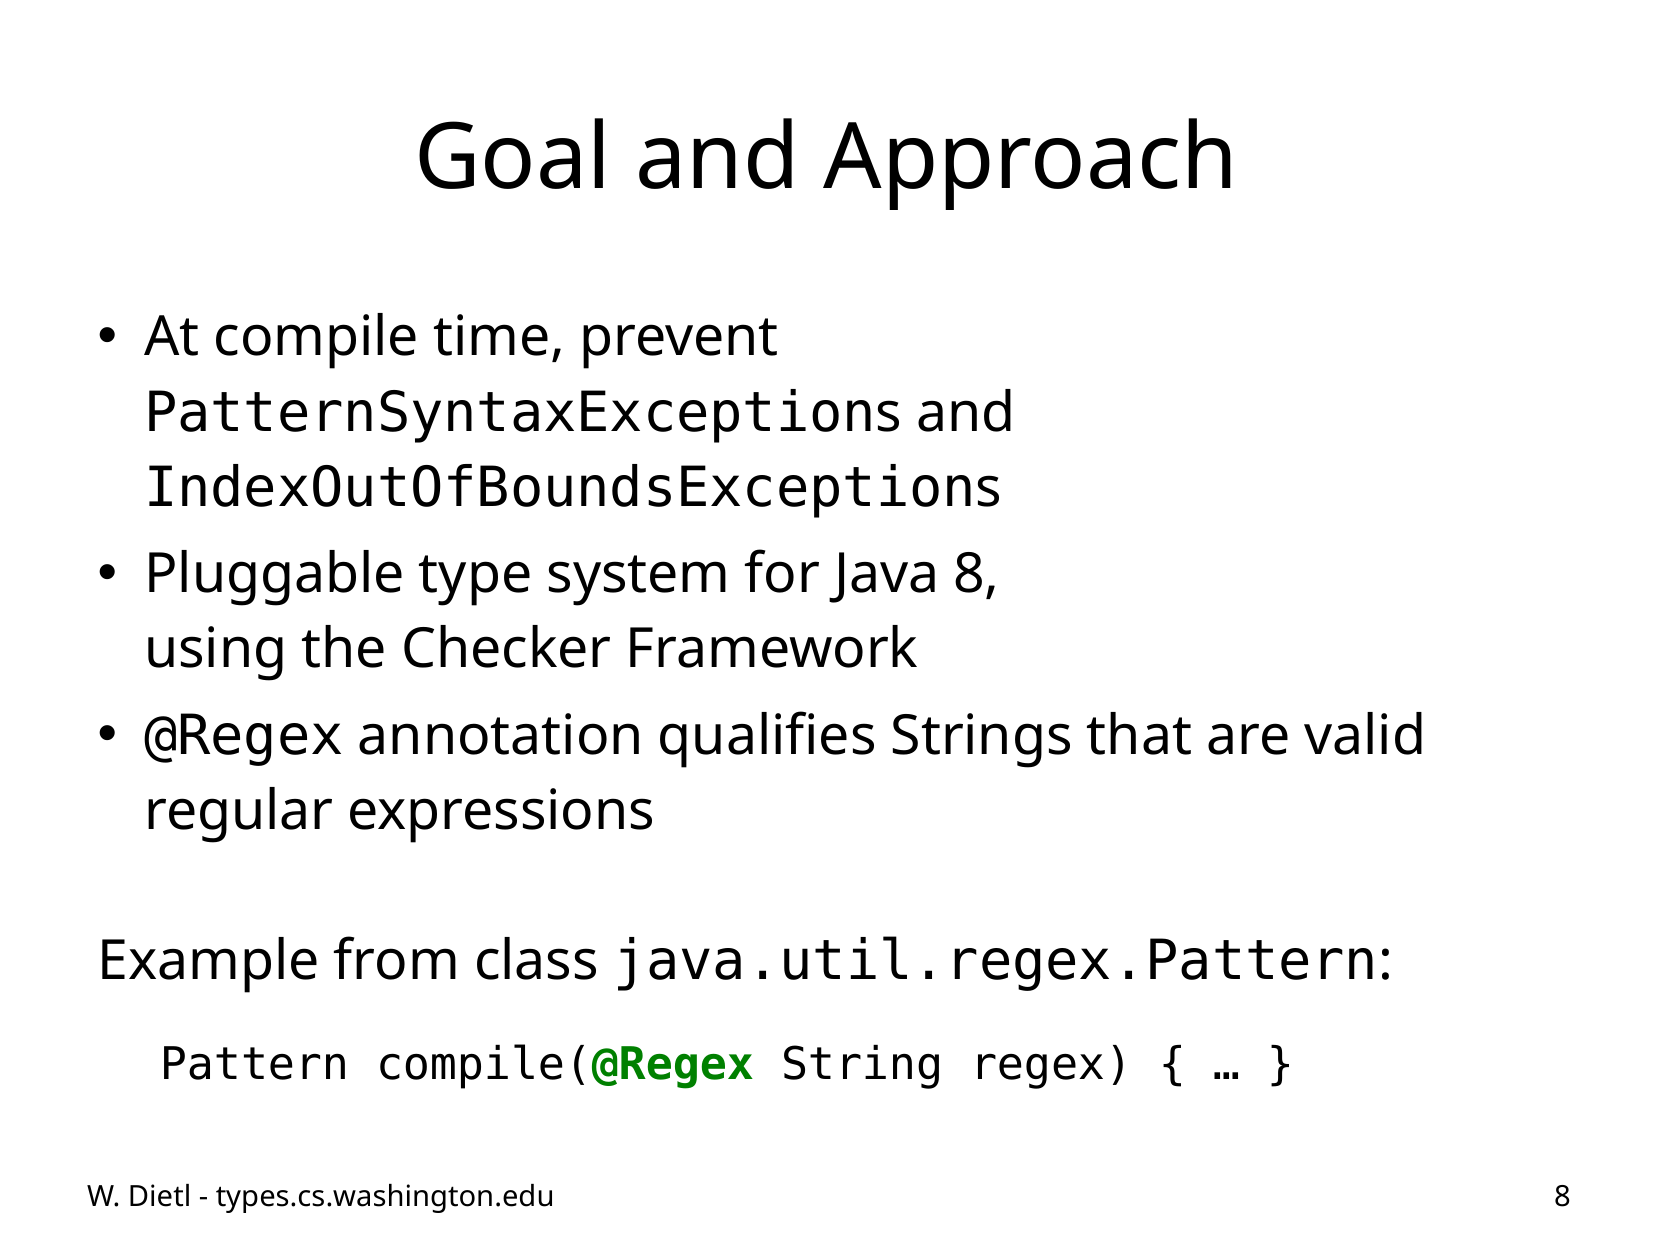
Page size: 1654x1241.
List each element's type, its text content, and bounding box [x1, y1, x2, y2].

list At compile time, prevent PatternSyntaxExceptions and IndexOutOfBoundsExceptions Pluggable type system for Java 8, using the Checker Framework @Regex annotation qualifies Strings that are valid regular expressions Example from class java.util.regex.Pattern: Pattern compile(@Regex String regex) { … } [82, 289, 1571, 1108]
title Goal and Approach [82, 49, 1571, 257]
